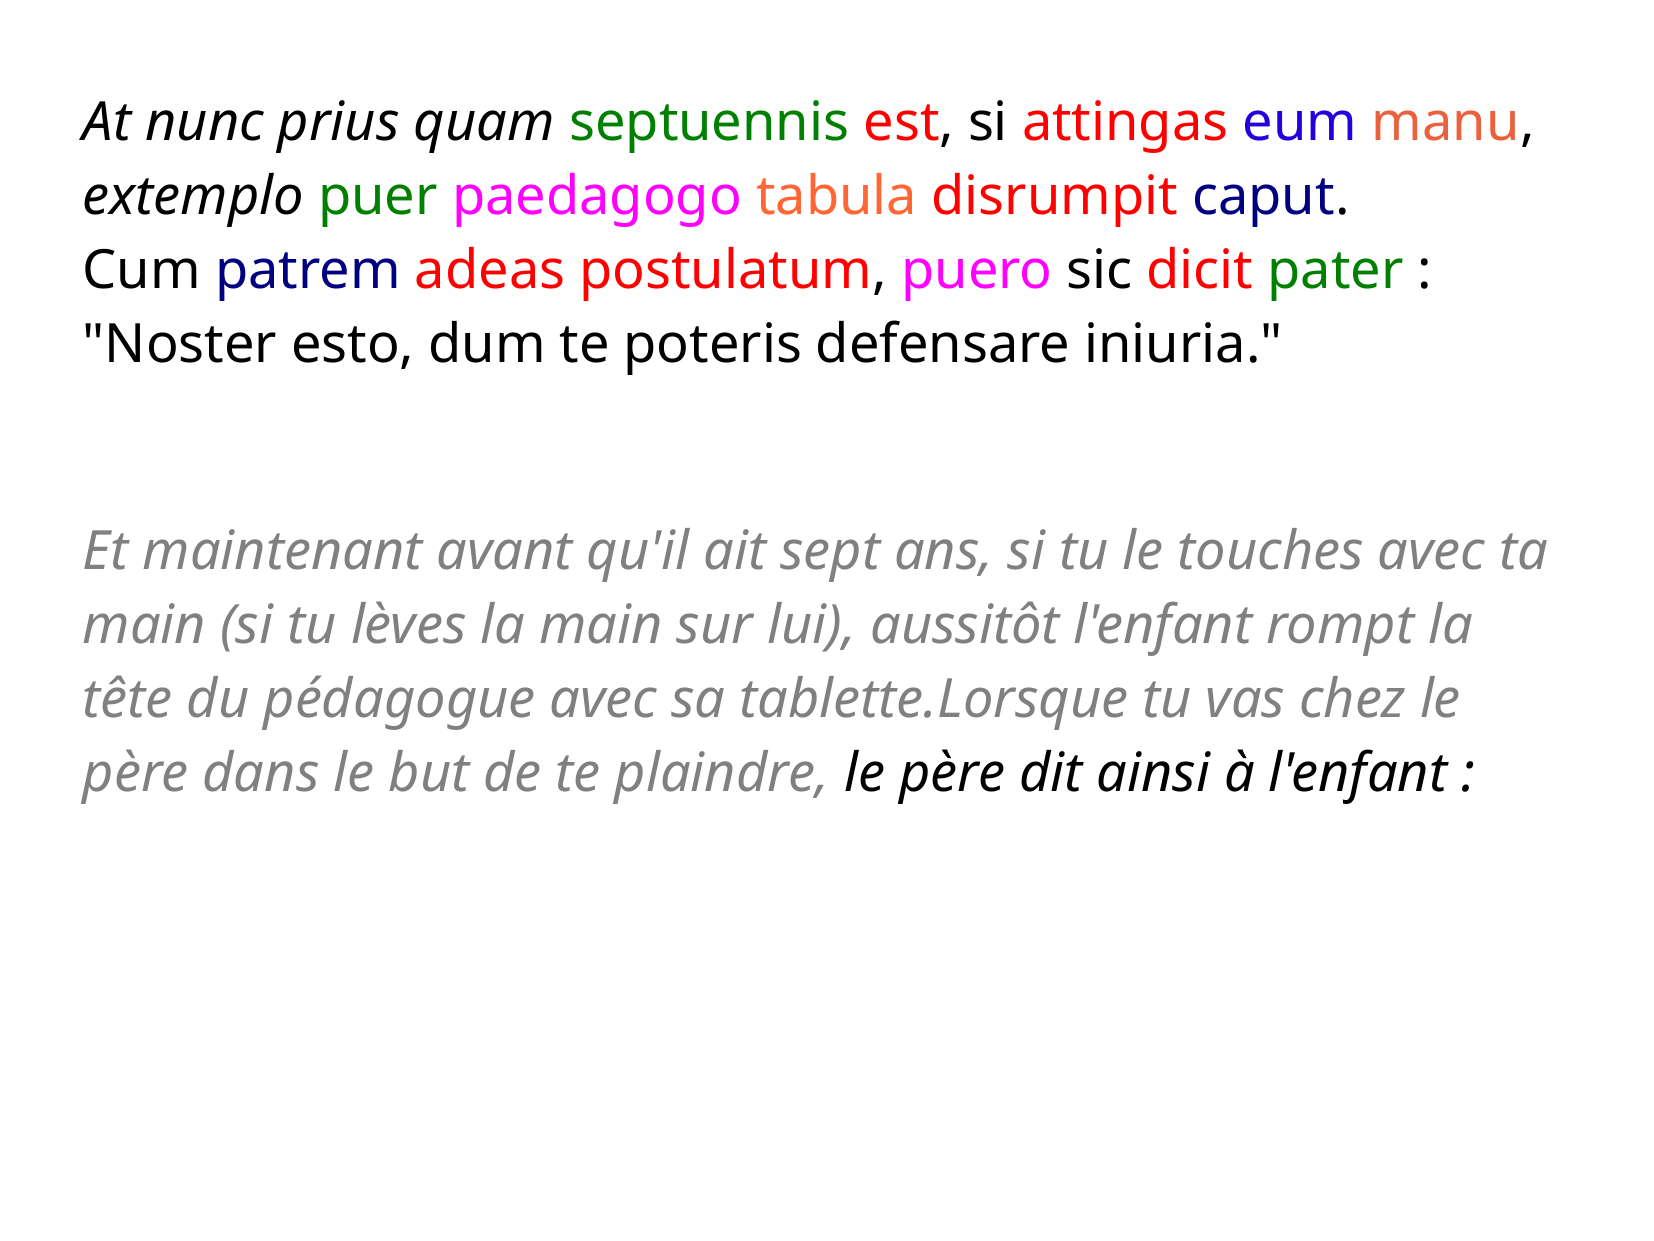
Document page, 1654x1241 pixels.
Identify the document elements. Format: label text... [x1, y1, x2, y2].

list At nunc prius quam septuennis est, si attingas eum manu, extemplo puer paedagogo tabula disrumpit caput. Cum patrem adeas postulatum, puero sic dicit pater : "Noster esto, dum te poteris defensare iniuria." Et maintenant avant qu'il ait sept ans, si tu le touches avec ta main (si tu lèves la main sur lui), aussitôt l'enfant rompt la tête du pédagogue avec sa tablette.Lorsque tu vas chez le père dans le but de te plaindre, le père dit ainsi à l'enfant : [82, 82, 1571, 1109]
